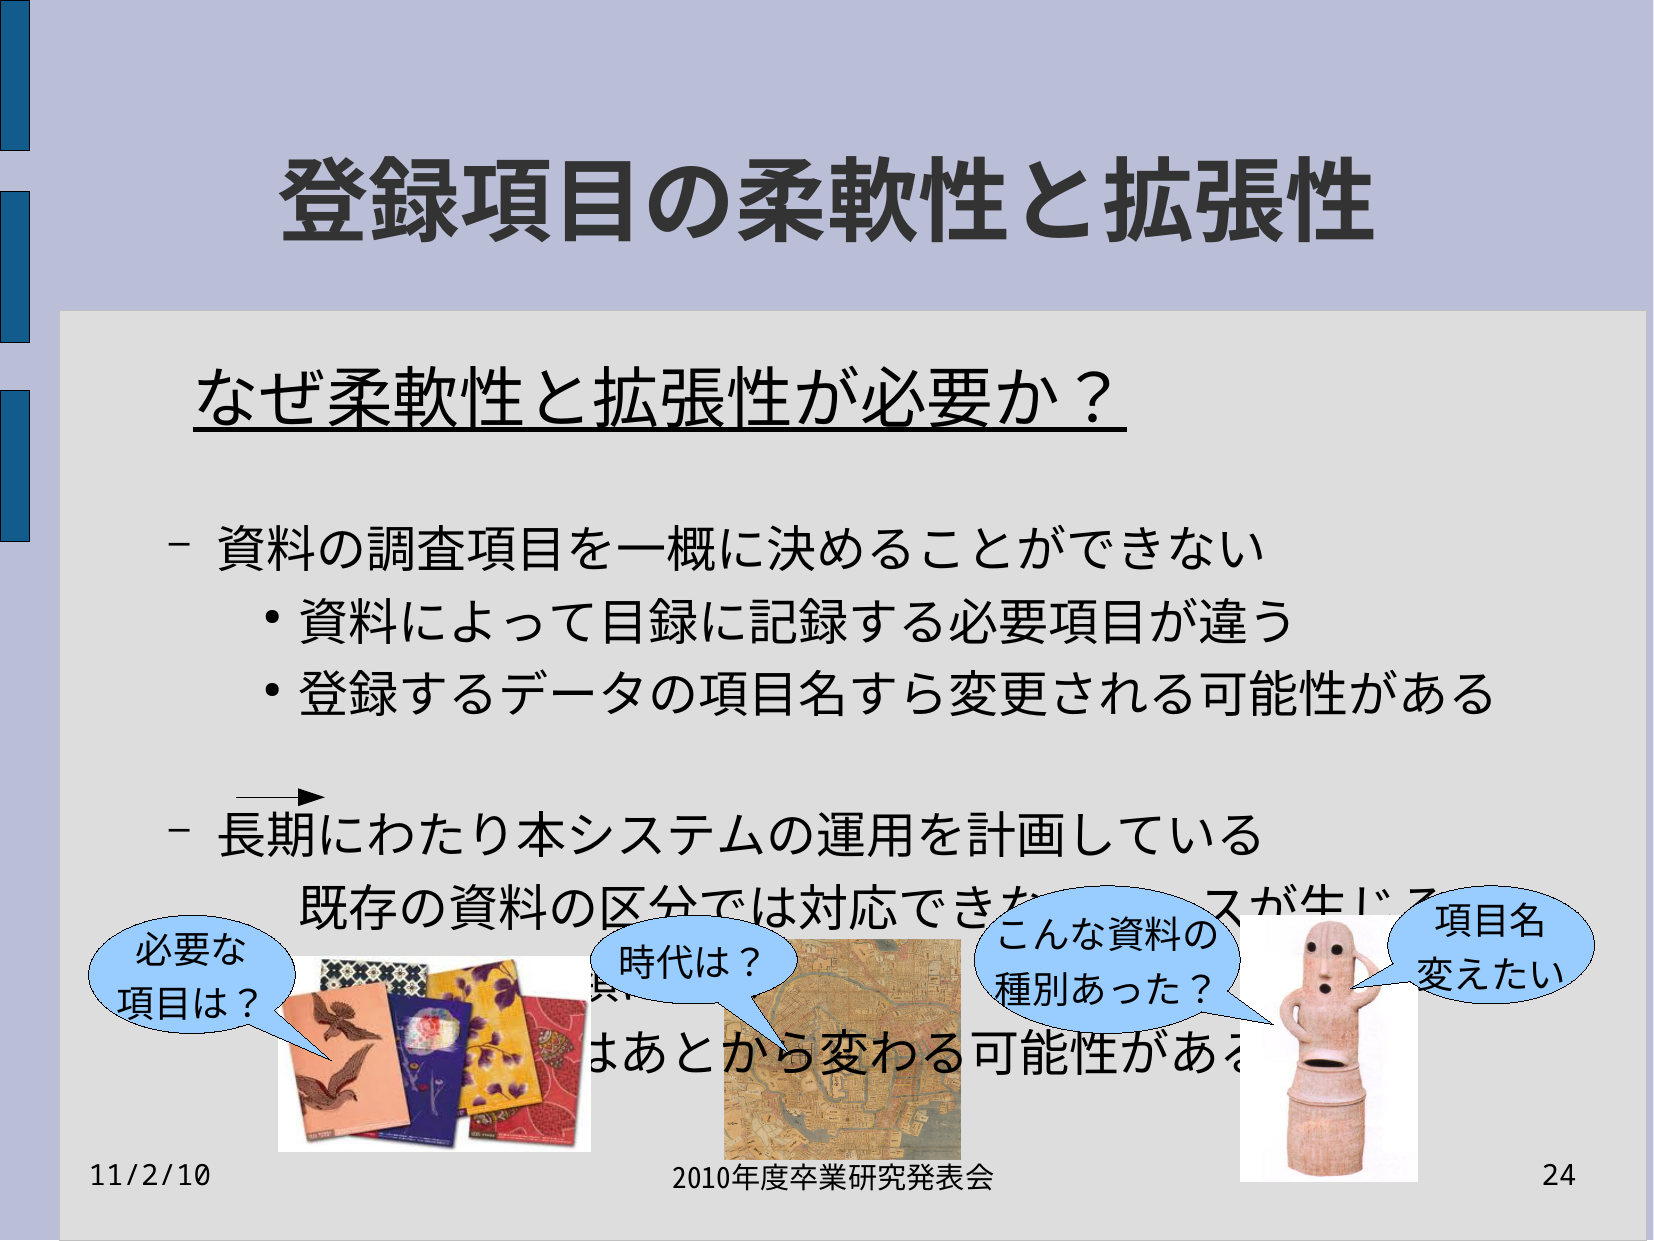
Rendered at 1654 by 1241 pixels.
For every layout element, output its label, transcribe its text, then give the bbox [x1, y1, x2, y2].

text_box 必要な 項目は？ [88, 915, 332, 1061]
text_box 時代は？ [590, 915, 798, 1055]
picture [278, 956, 591, 1152]
picture [1240, 915, 1418, 1182]
picture [724, 939, 961, 1160]
picture [724, 1046, 734, 1070]
text_box 項目名 変えたい [1350, 885, 1595, 1004]
picture [937, 1063, 948, 1070]
list なぜ柔軟性と拡張性が必要か？ 資料の調査項目を一概に決めることができない 資料によって目録に記録する必要項目が違う 登録するデータの項目名すら変更される可能性がある 長期にわたり本システムの運用を計画している 既存の資料の区分では対応できないケースが生じる 資料の種類は様々 時代区分はあとから変わる可能性がある [121, 344, 1625, 912]
title 登録項目の柔軟性と拡張性 [121, 91, 1534, 299]
text_box こんな資料の 種別あった？ [974, 885, 1274, 1034]
